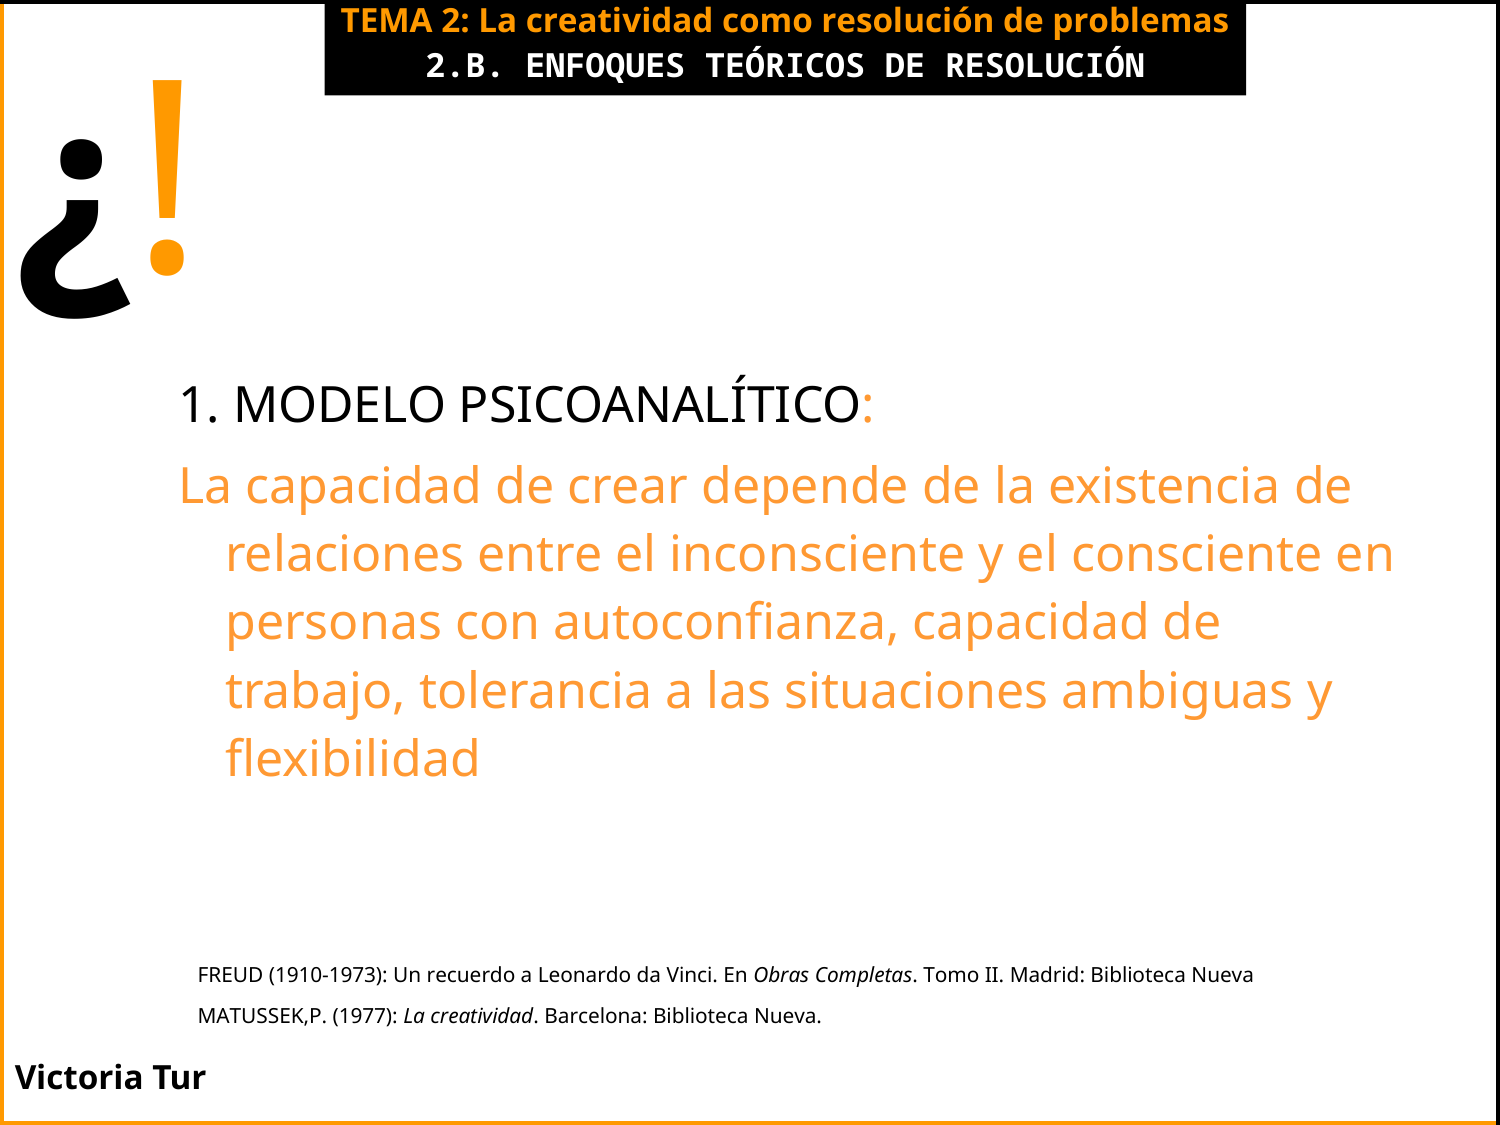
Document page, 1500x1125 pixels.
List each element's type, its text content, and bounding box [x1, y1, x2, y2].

text_box FREUD (1910-1973): Un recuerdo a Leonardo da Vinci. En Obras Completas. Tomo II. Madrid: Biblioteca Nueva MATUSSEK,P. (1977): La creatividad. Barcelona: Biblioteca Nueva. [183, 952, 1388, 1038]
list 1. MODELO PSICOANALÍTICO: La capacidad de crear depende de la existencia de relaciones entre el inconsciente y el consciente en personas con autoconfianza, capacidad de trabajo, tolerancia a las situaciones ambiguas y flexibilidad [88, 361, 1427, 998]
